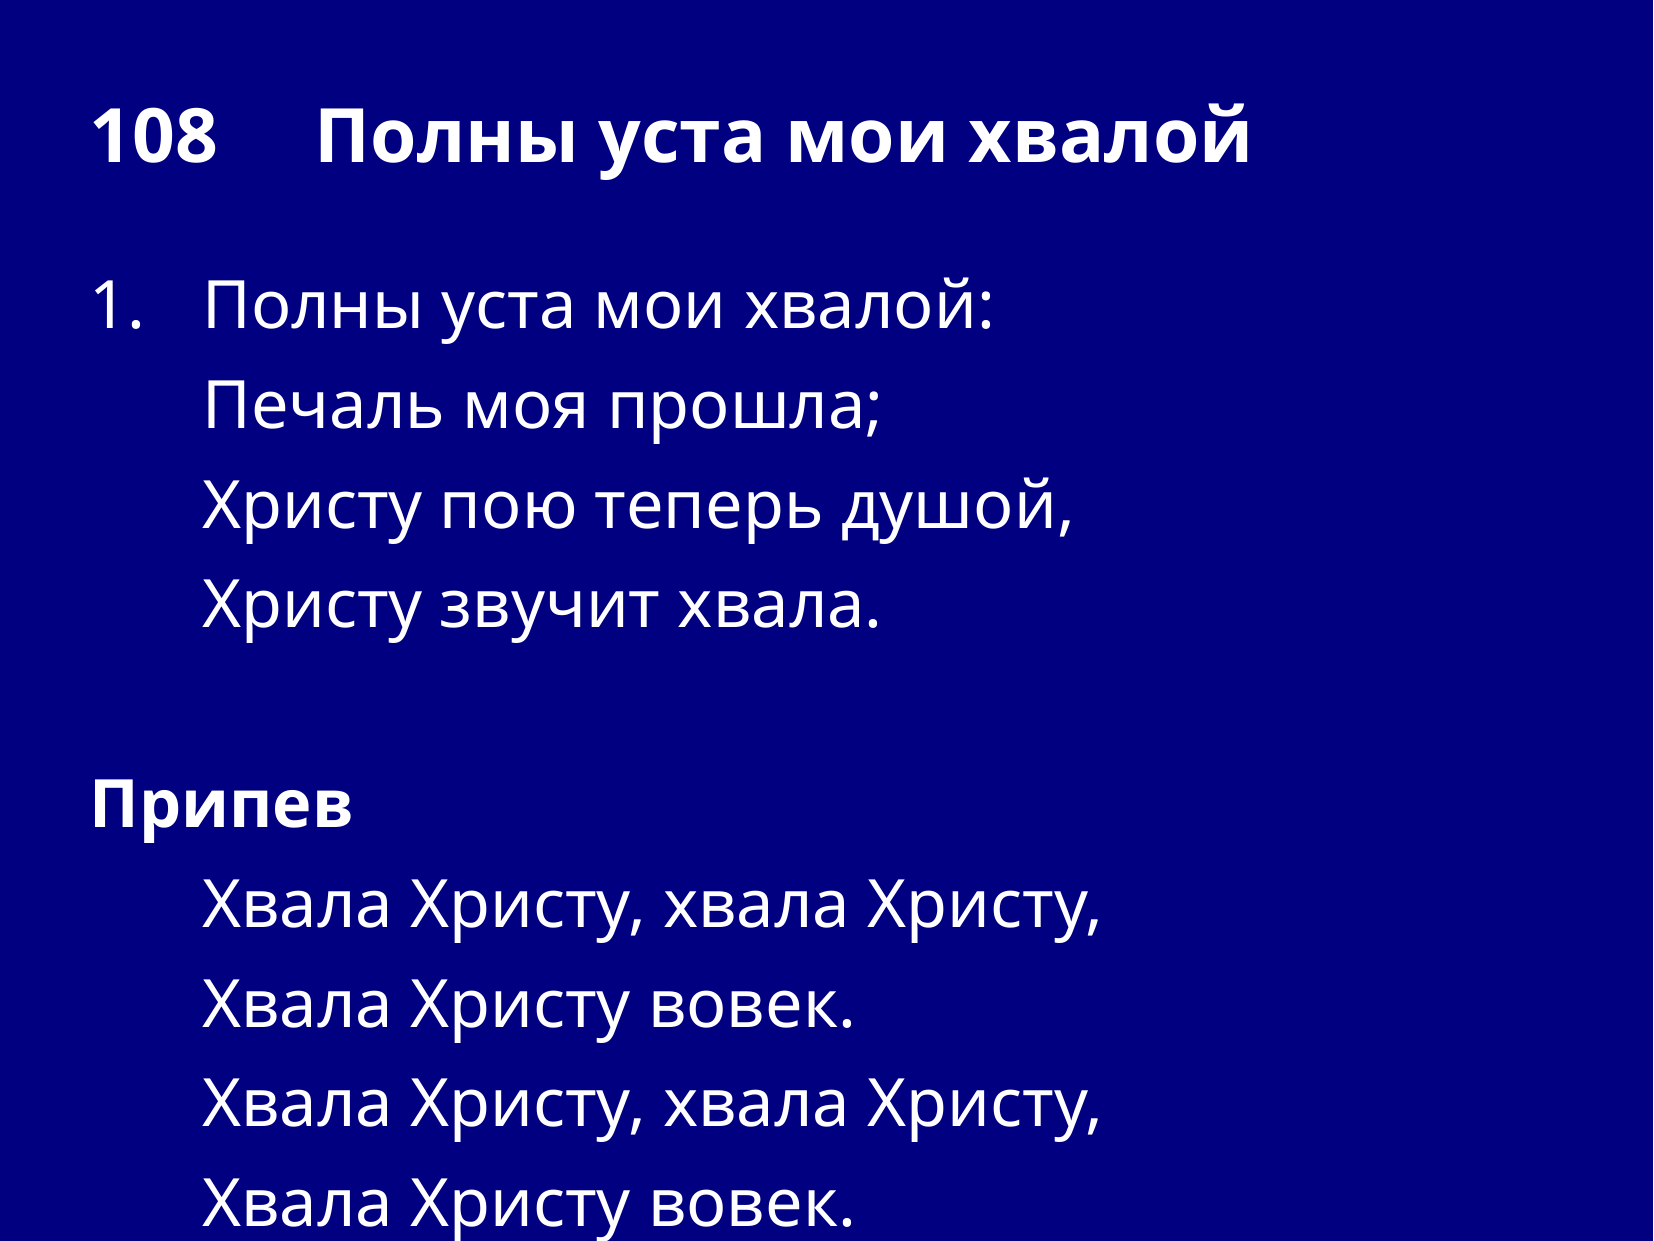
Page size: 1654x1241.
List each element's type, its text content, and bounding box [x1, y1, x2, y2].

text_box 1. Полны уста мои хвалой: Печаль моя прошла; Христу пою теперь душой, Христу звучит хвала. Припев Хвала Христу, хвала Христу, Хвала Христу вовек. Хвала Христу, хвала Христу, Хвала Христу вовек. [75, 188, 1576, 1163]
text_box 108 Полны уста мои хвалой [75, 75, 1576, 188]
